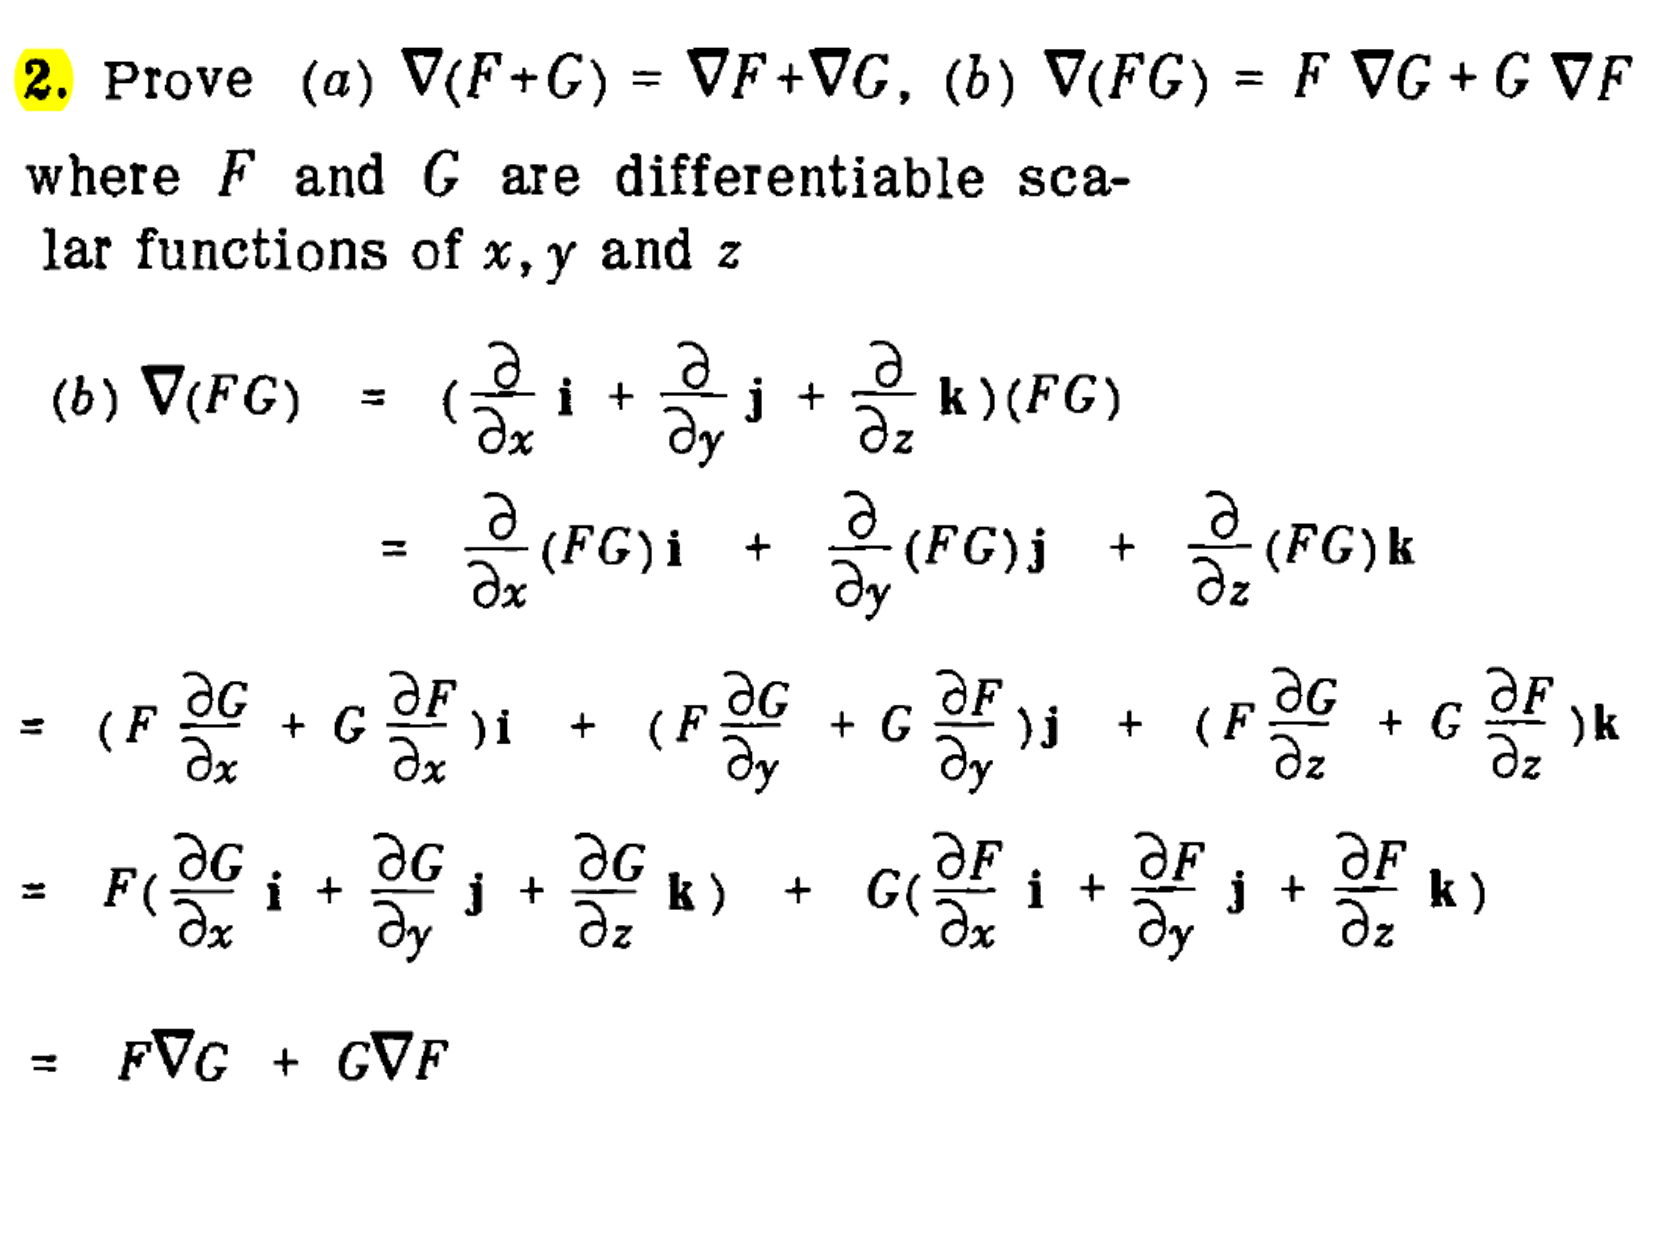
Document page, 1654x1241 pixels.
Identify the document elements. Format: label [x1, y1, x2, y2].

picture [24, 322, 1134, 473]
picture [0, 31, 1654, 119]
picture [5, 136, 1134, 296]
picture [23, 999, 458, 1099]
picture [0, 483, 1654, 968]
